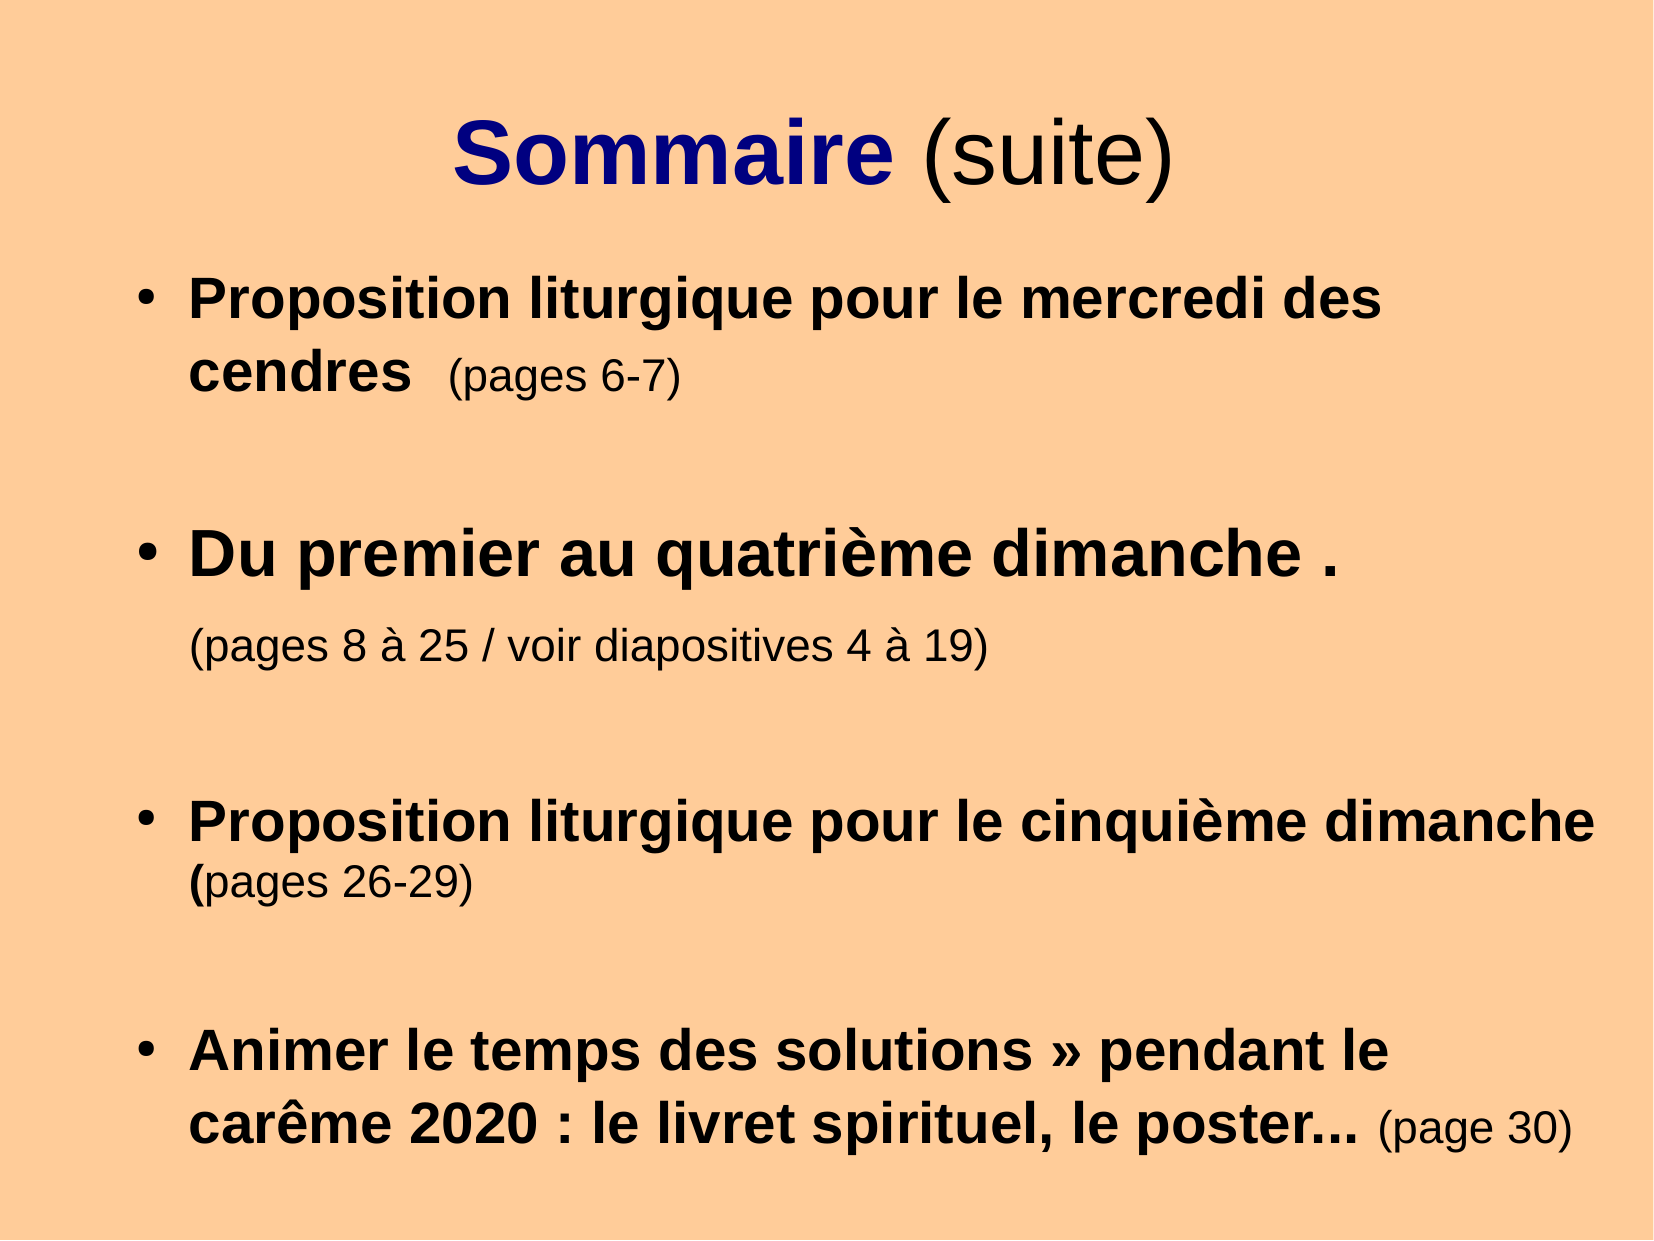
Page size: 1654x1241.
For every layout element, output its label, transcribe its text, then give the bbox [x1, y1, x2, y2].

list Proposition liturgique pour le mercredi des cendres (pages 6-7) Du premier au quatrième dimanche . (pages 8 à 25 / voir diapositives 4 à 19) Proposition liturgique pour le cinquième dimanche (pages 26-29) Animer le temps des solutions » pendant le carême 2020 : le livret spirituel, le poster... (page 30) [118, 265, 1607, 1161]
title Sommaire (suite) [82, 49, 1571, 257]
